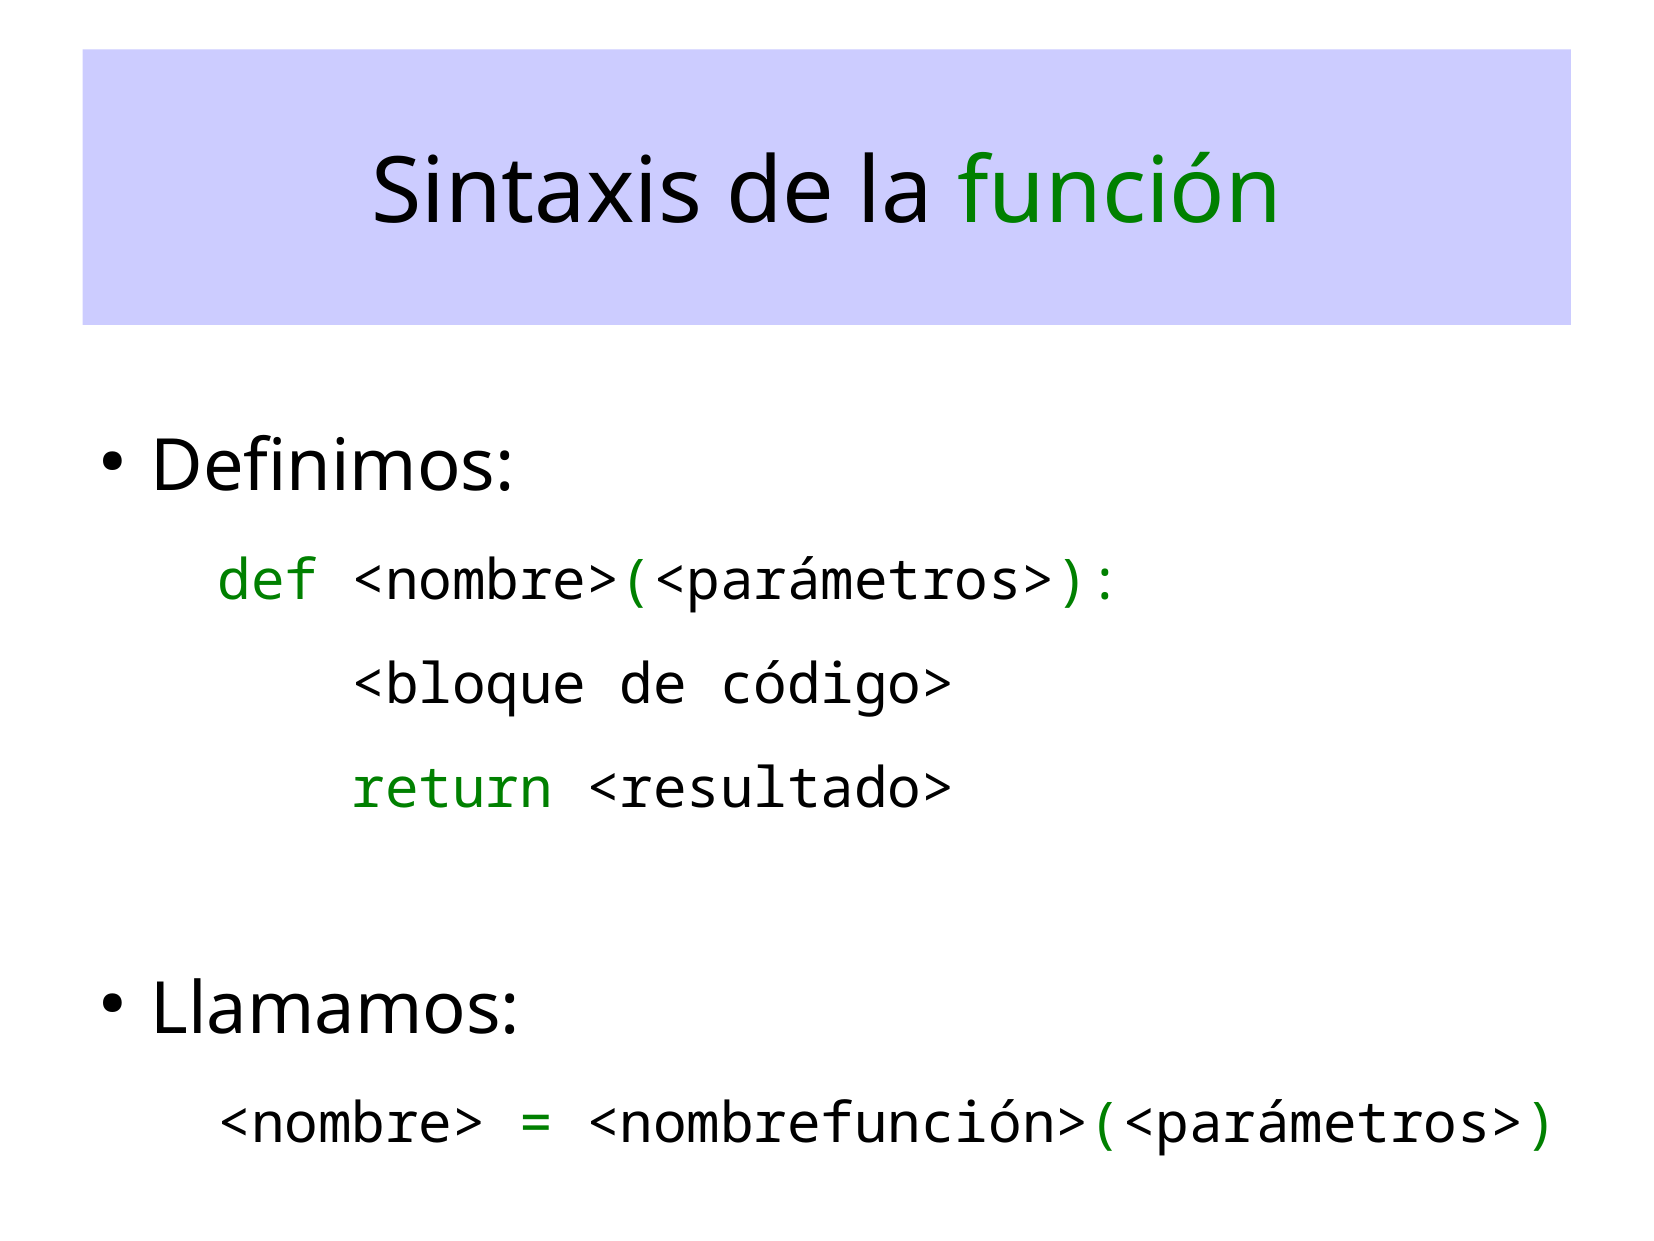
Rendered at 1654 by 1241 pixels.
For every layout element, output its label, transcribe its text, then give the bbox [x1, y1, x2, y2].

list Definimos: def <nombre>(<parámetros>): <bloque de código> return <resultado> Llamamos: <nombre> = <nombrefunción>(<parámetros>) [82, 413, 1571, 1232]
title Sintaxis de la función [82, 56, 1571, 318]
